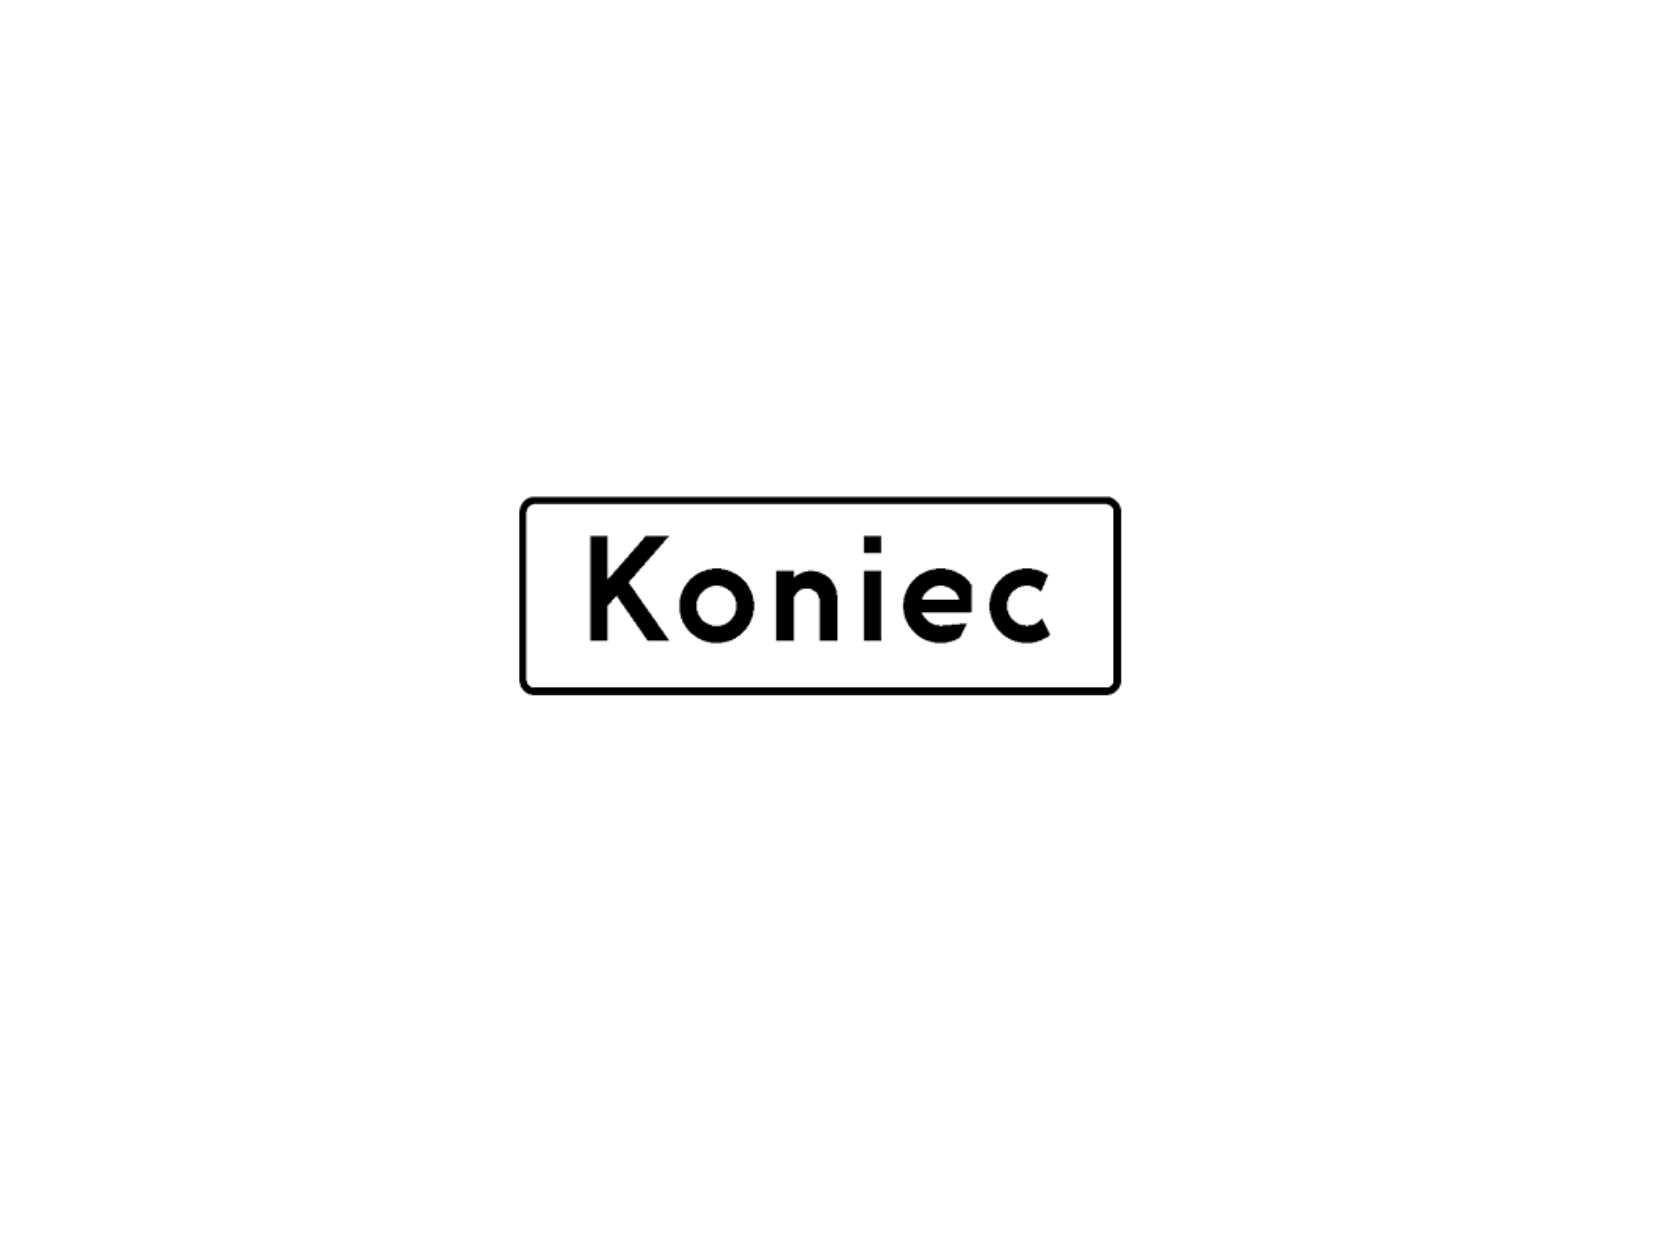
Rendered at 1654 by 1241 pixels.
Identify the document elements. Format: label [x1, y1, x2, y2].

picture [518, 492, 1123, 697]
